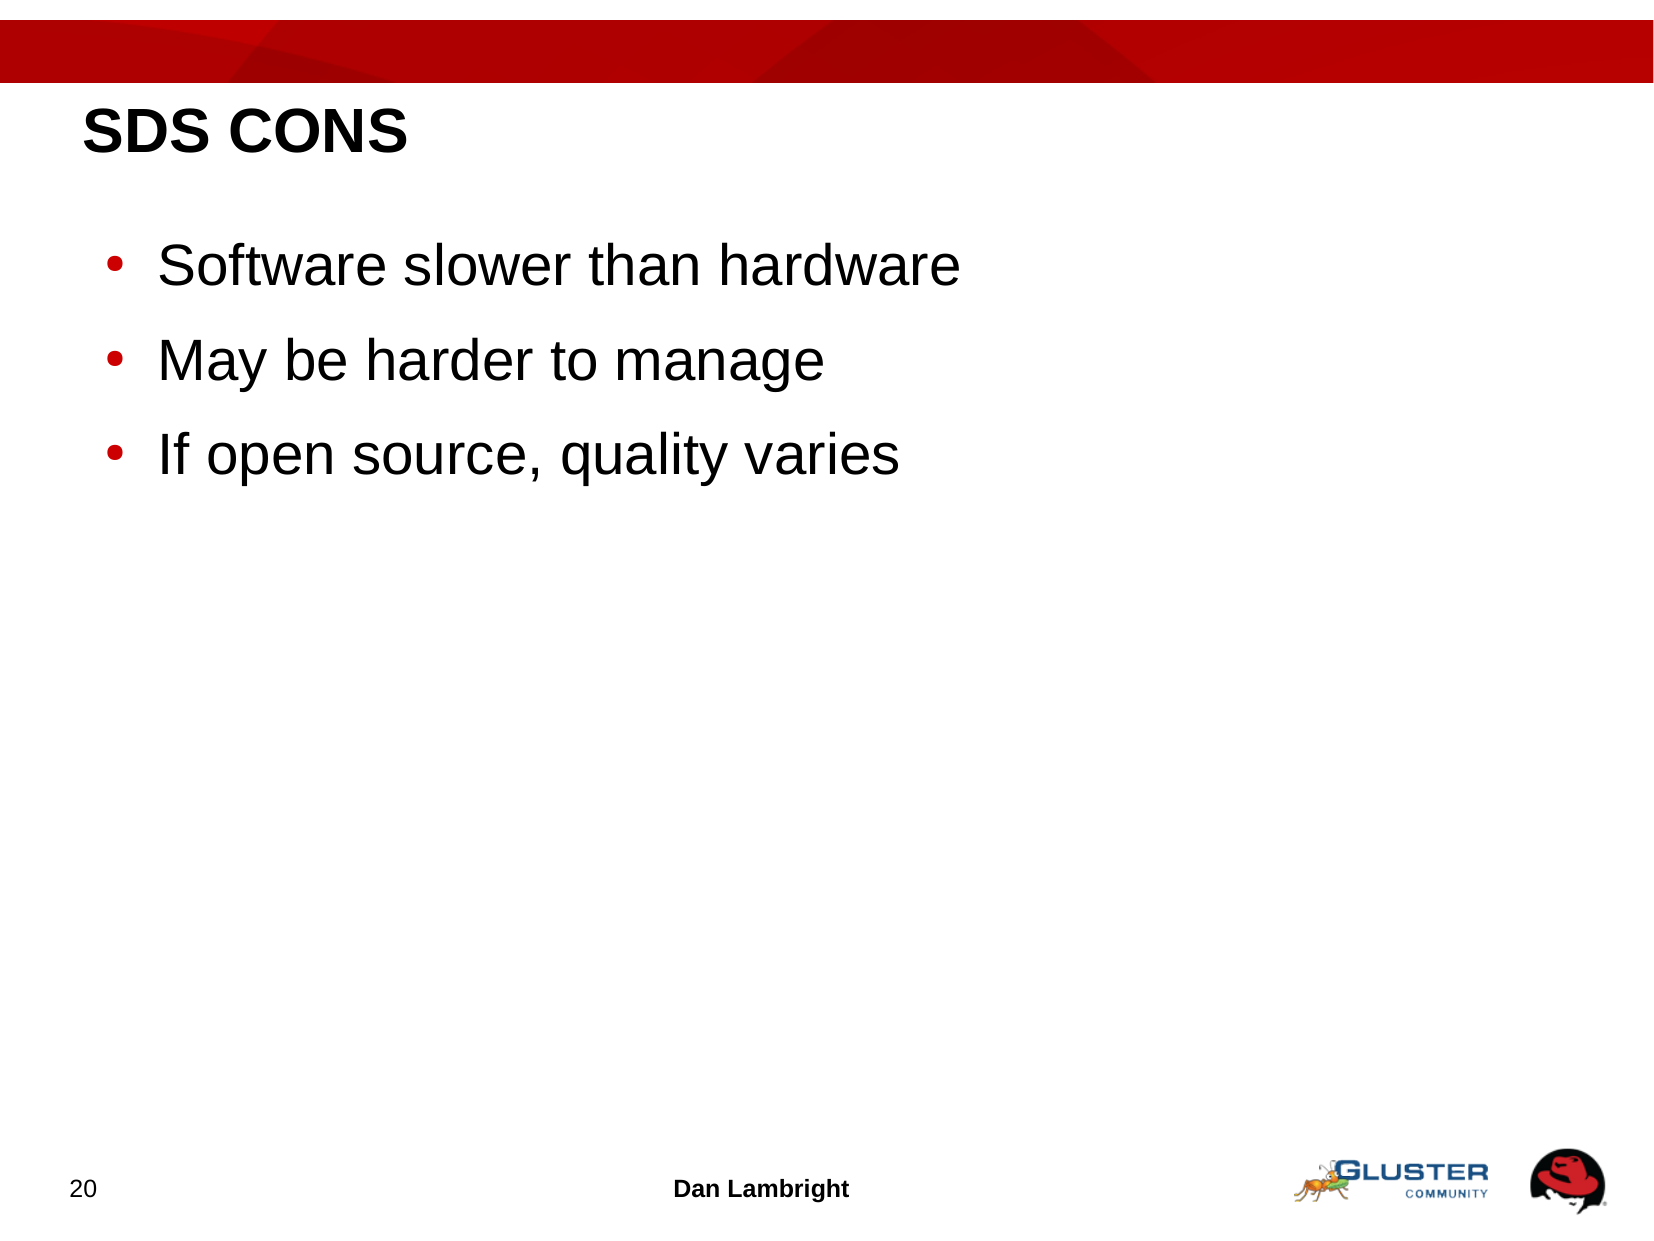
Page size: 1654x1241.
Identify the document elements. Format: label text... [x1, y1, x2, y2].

picture [1529, 1146, 1613, 1224]
picture [0, 20, 1654, 83]
picture [1294, 1158, 1488, 1203]
title SDS CONS [82, 37, 1571, 226]
list Software slower than hardware May be harder to manage If open source, quality varies [86, 232, 1576, 1027]
